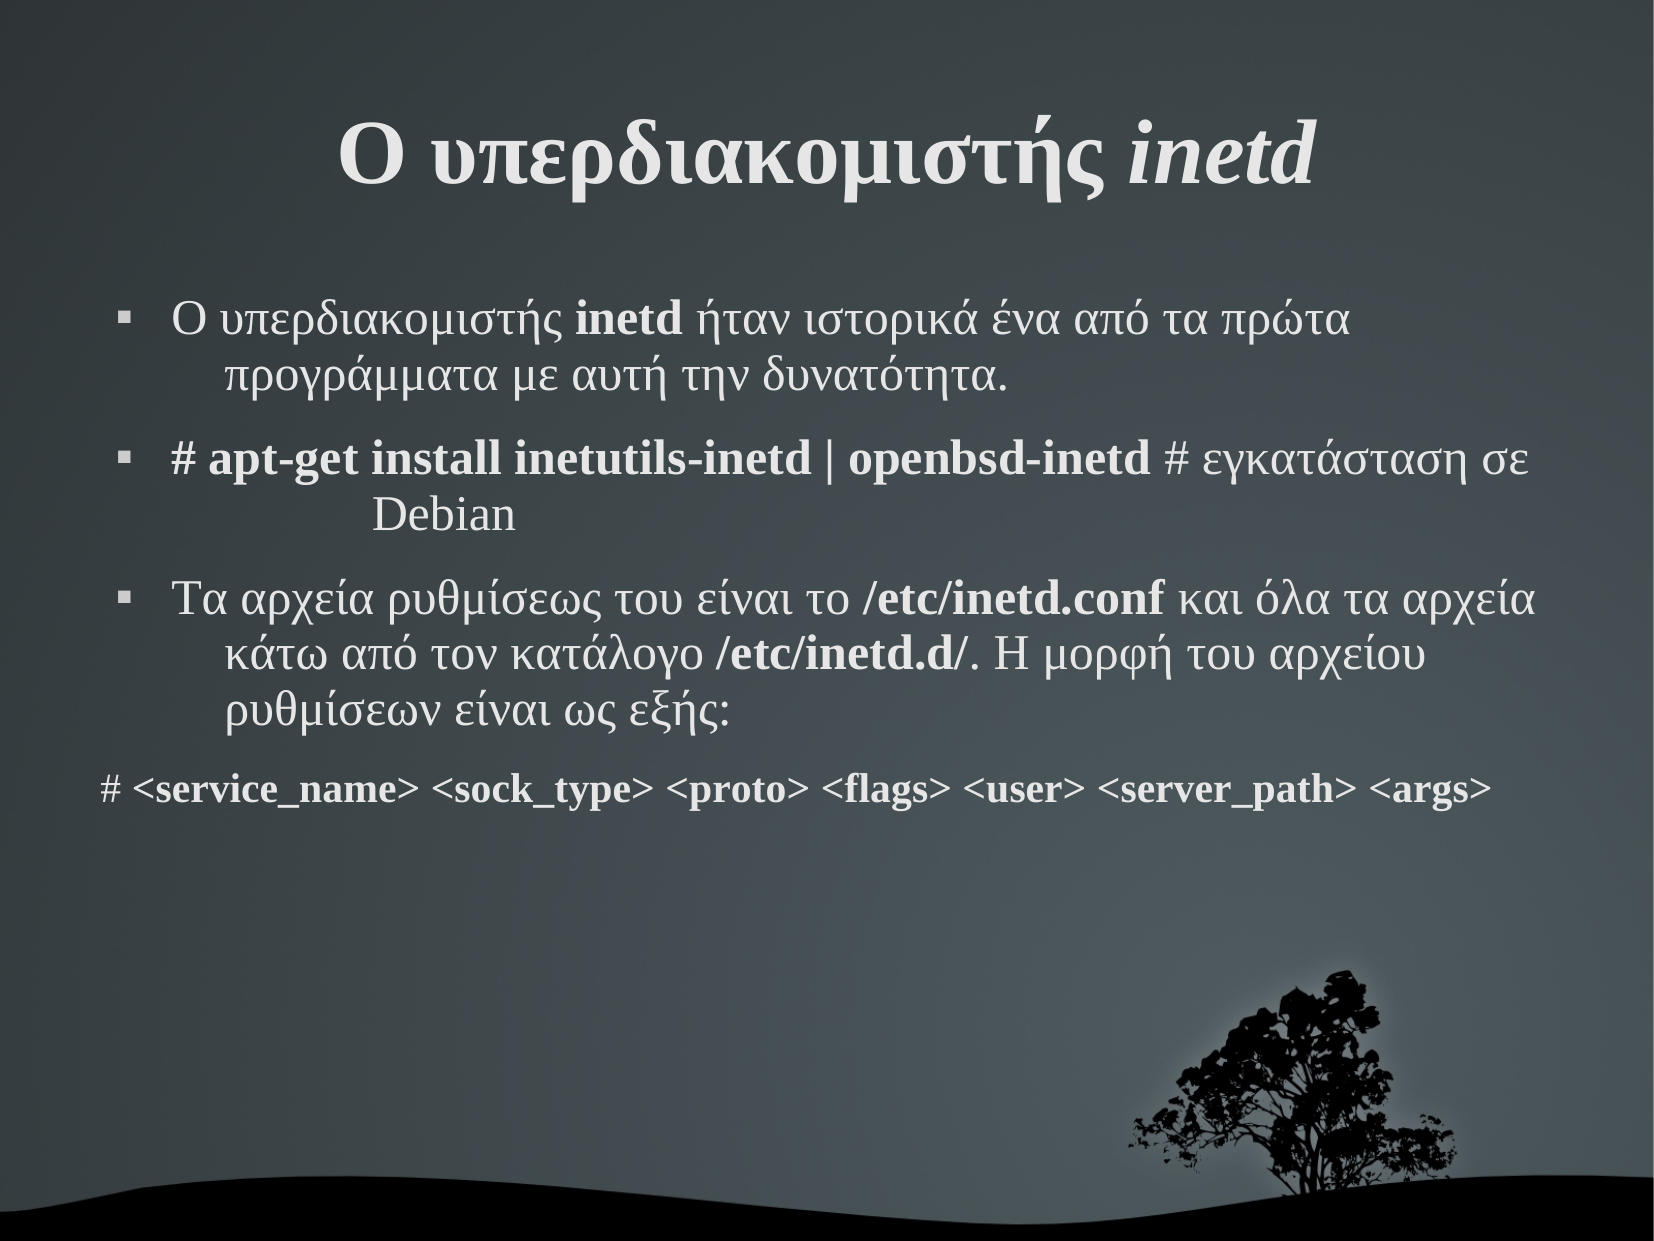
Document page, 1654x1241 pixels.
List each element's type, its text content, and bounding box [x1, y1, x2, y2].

picture [0, 0, 1654, 1241]
list Ο υπερδιακομιστής inetd ήταν ιστορικά ένα από τα πρώτα προγράμματα με αυτή την δυνατότητα. # apt-get install inetutils-inetd | openbsd-inetd # εγκατάσταση σε Debian Τα αρχεία ρυθμίσεως του είναι το /etc/inetd.conf και όλα τα αρχεία κάτω από τον κατάλογο /etc/inetd.d/. Η μορφή του αρχείου ρυθμίσεων είναι ως εξής: # <service_name> <sock_type> <proto> <flags> <user> <server_path> <args> [82, 290, 1571, 1109]
title Ο υπερδιακομιστής inetd [82, 49, 1571, 257]
